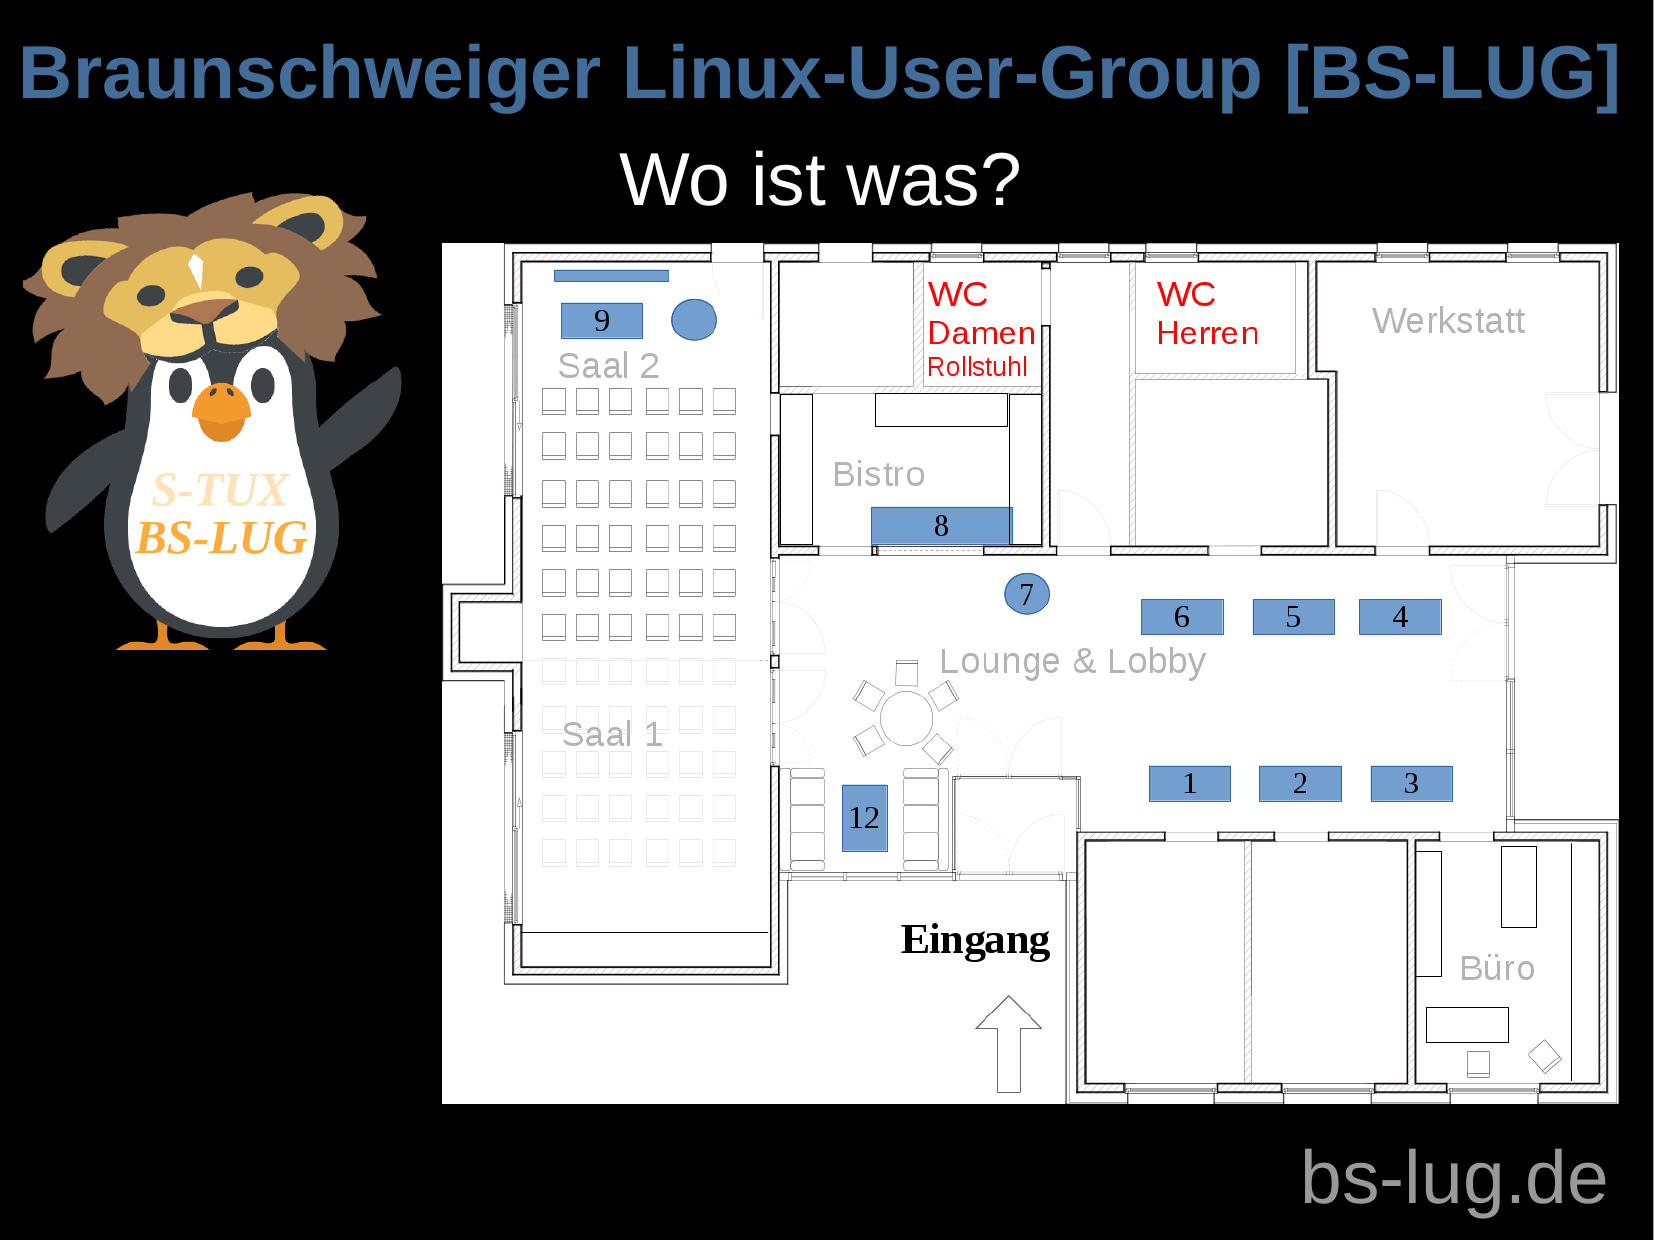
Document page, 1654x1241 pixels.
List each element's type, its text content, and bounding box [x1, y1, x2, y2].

picture [23, 191, 402, 650]
picture [442, 243, 1619, 1104]
text_box Wo ist was? [437, 129, 1205, 229]
